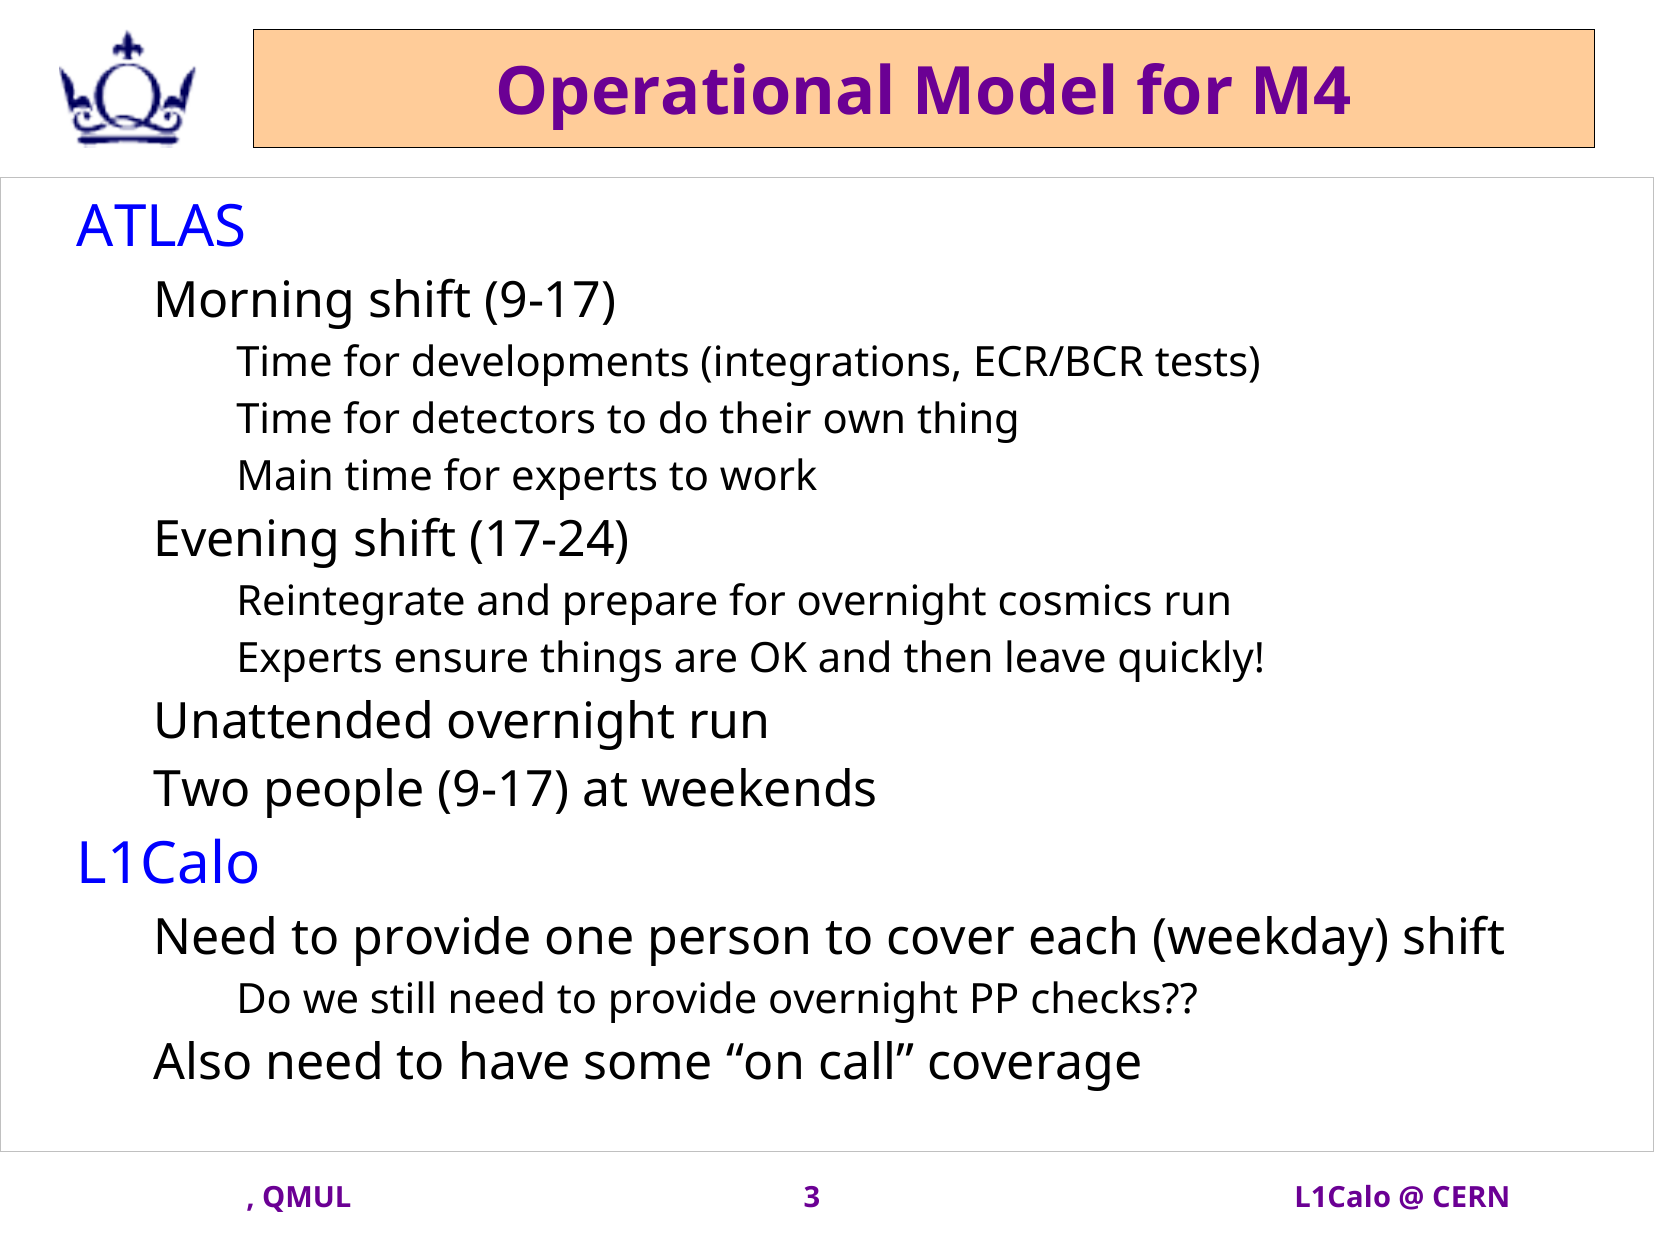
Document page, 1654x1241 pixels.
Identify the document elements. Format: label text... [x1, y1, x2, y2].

title Operational Model for M4 [253, 29, 1595, 148]
picture [59, 29, 200, 148]
list ATLAS Morning shift (9-17) Time for developments (integrations, ECR/BCR tests) Time for detectors to do their own thing Main time for experts to work Evening shift (17-24) Reintegrate and prepare for overnight cosmics run Experts ensure things are OK and then leave quickly! Unattended overnight run Two people (9-17) at weekends L1Calo Need to provide one person to cover each (weekday) shift Do we still need to provide overnight PP checks?? Also need to have some “on call” coverage [59, 184, 1603, 1118]
